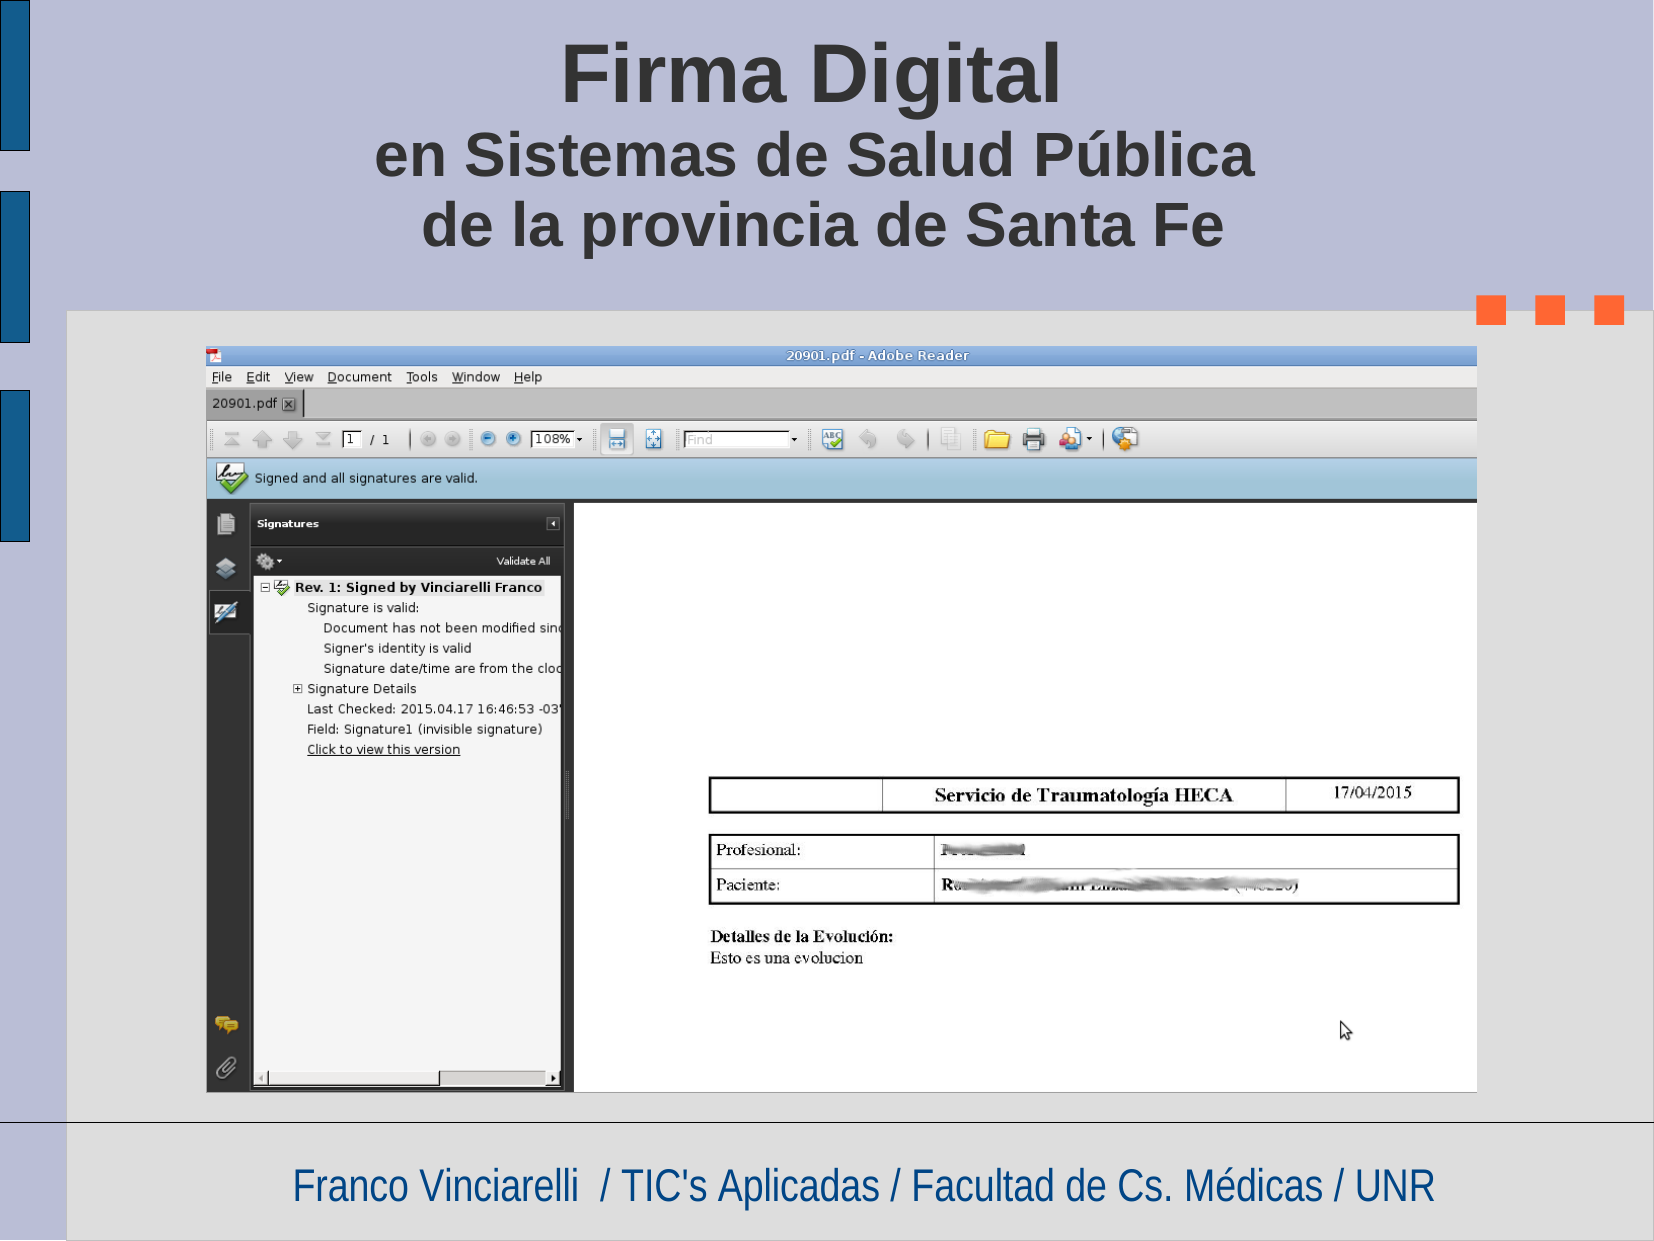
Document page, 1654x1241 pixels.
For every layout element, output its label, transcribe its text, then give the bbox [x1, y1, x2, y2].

text_box [1476, 295, 1506, 325]
text_box [1535, 295, 1565, 325]
text_box [1594, 295, 1625, 325]
list [121, 344, 1534, 1122]
text_box Franco Vinciarelli / TIC's Aplicadas / Facultad de Cs. Médicas / UNR [292, 1158, 1447, 1211]
title Firma Digital en Sistemas de Salud Pública de la provincia de Santa Fe [118, 26, 1531, 260]
list [121, 1123, 1534, 1127]
picture [206, 346, 1477, 1093]
